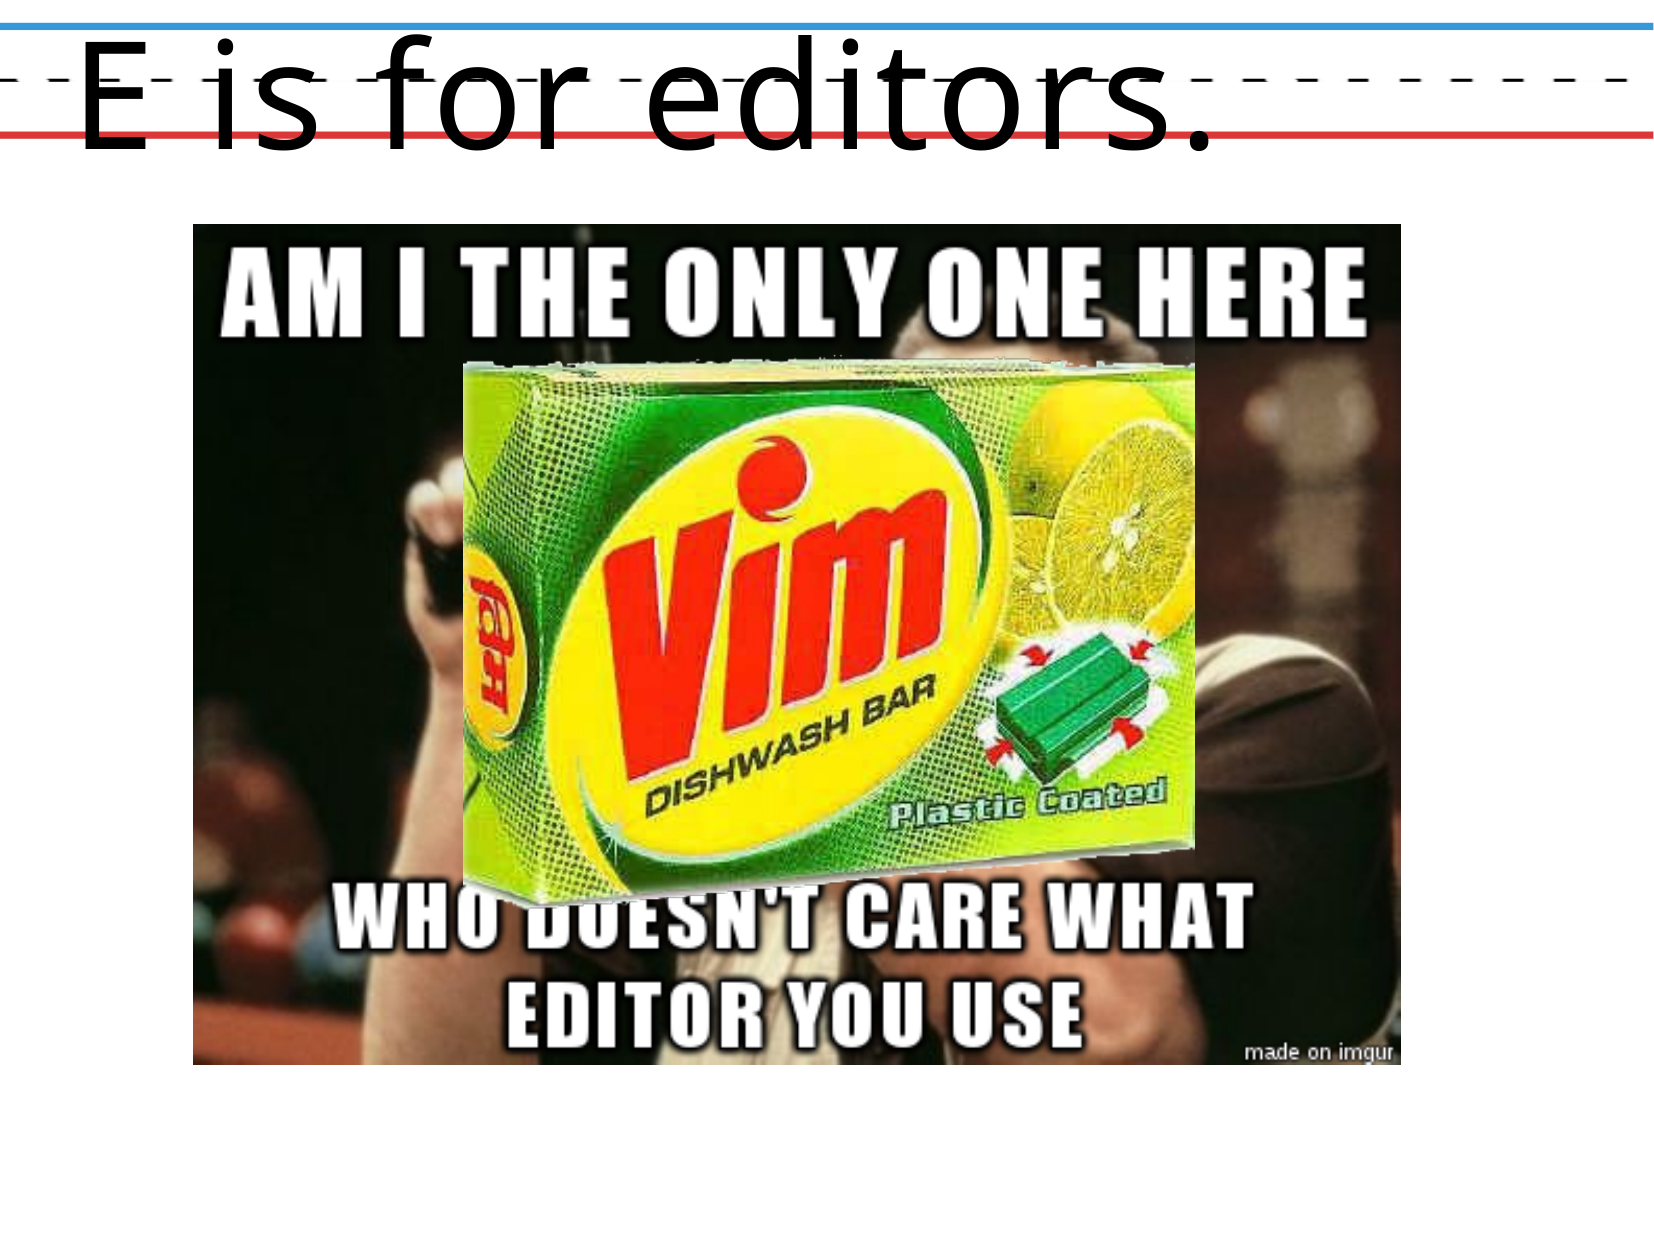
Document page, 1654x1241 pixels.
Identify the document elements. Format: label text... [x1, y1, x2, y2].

picture [0, 0, 1654, 1066]
title E is for editors. [71, 0, 1561, 196]
